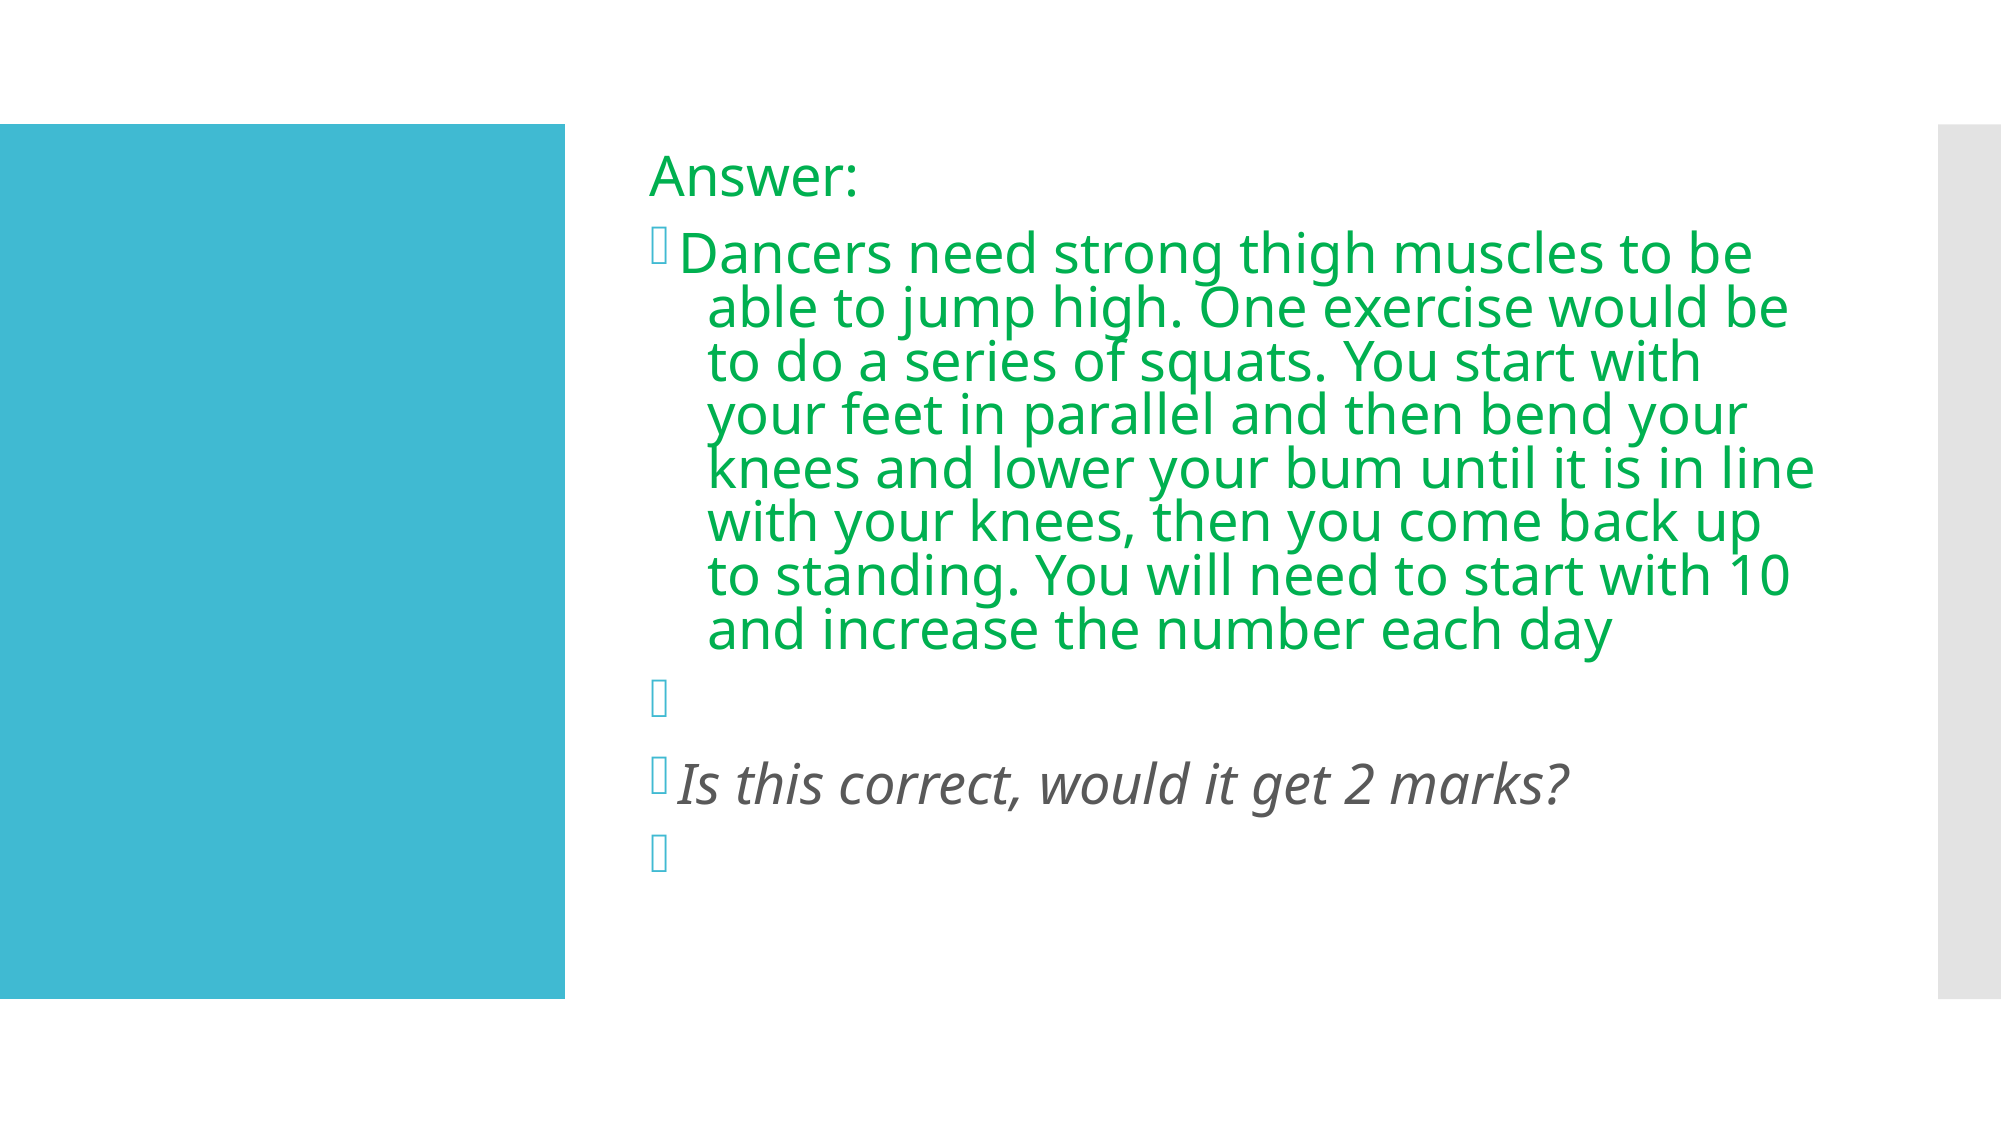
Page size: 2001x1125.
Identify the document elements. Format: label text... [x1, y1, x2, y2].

list Answer: Dancers need strong thigh muscles to be able to jump high. One exercise would be to do a series of squats. You start with your feet in parallel and then bend your knees and lower your bum until it is in line with your knees, then you come back up to standing. You will need to start with 10 and increase the number each day Is this correct, would it get 2 marks? [634, 141, 1835, 982]
